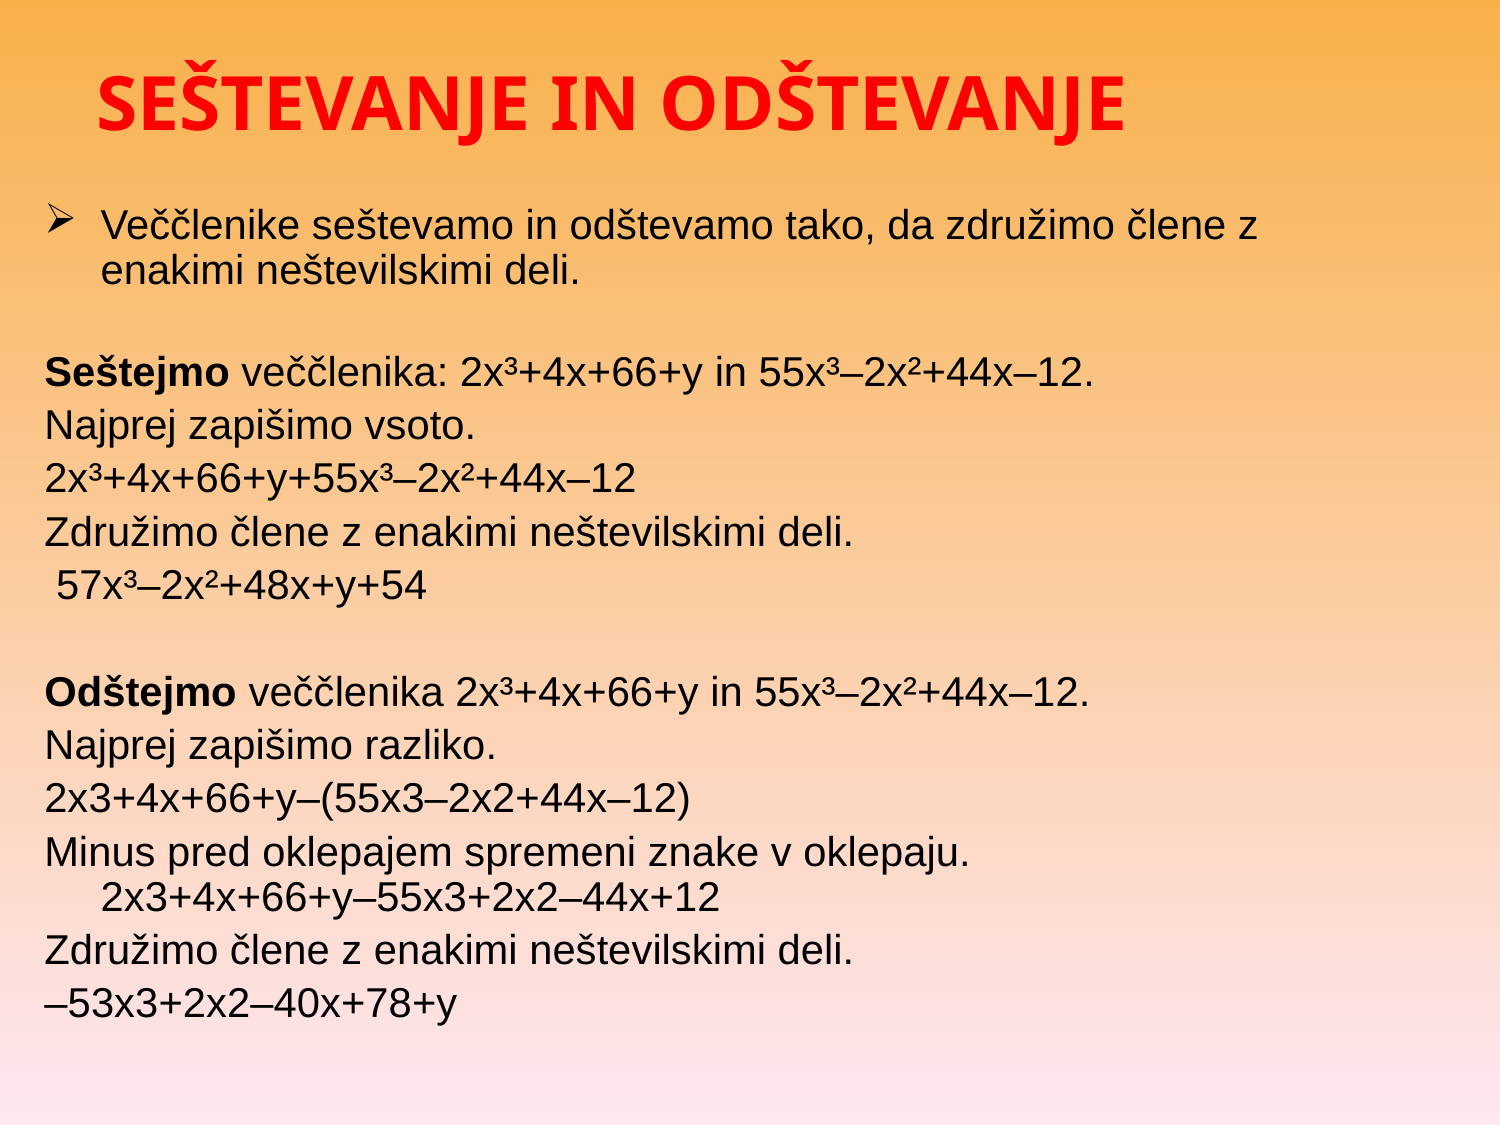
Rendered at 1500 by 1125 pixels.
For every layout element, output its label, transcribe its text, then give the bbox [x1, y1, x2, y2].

list Veččlenike seštevamo in odštevamo tako, da združimo člene z enakimi neštevilskimi deli. Seštejmo veččlenika: 2x³+4x+66+y in 55x³–2x²+44x–12. Najprej zapišimo vsoto. 2x³+4x+66+y+55x³–2x²+44x–12 Združimo člene z enakimi neštevilskimi deli. 57x³–2x²+48x+y+54 Odštejmo veččlenika 2x³+4x+66+y in 55x³–2x²+44x–12. Najprej zapišimo razliko. 2x3+4x+66+y–(55x3–2x2+44x–12) Minus pred oklepajem spremeni znake v oklepaju. 2x3+4x+66+y–55x3+2x2–44x+12 Združimo člene z enakimi neštevilskimi deli. –53x3+2x2–40x+78+y [29, 196, 1425, 1094]
title SEŠTEVANJE IN ODŠTEVANJE [0, 31, 1241, 171]
